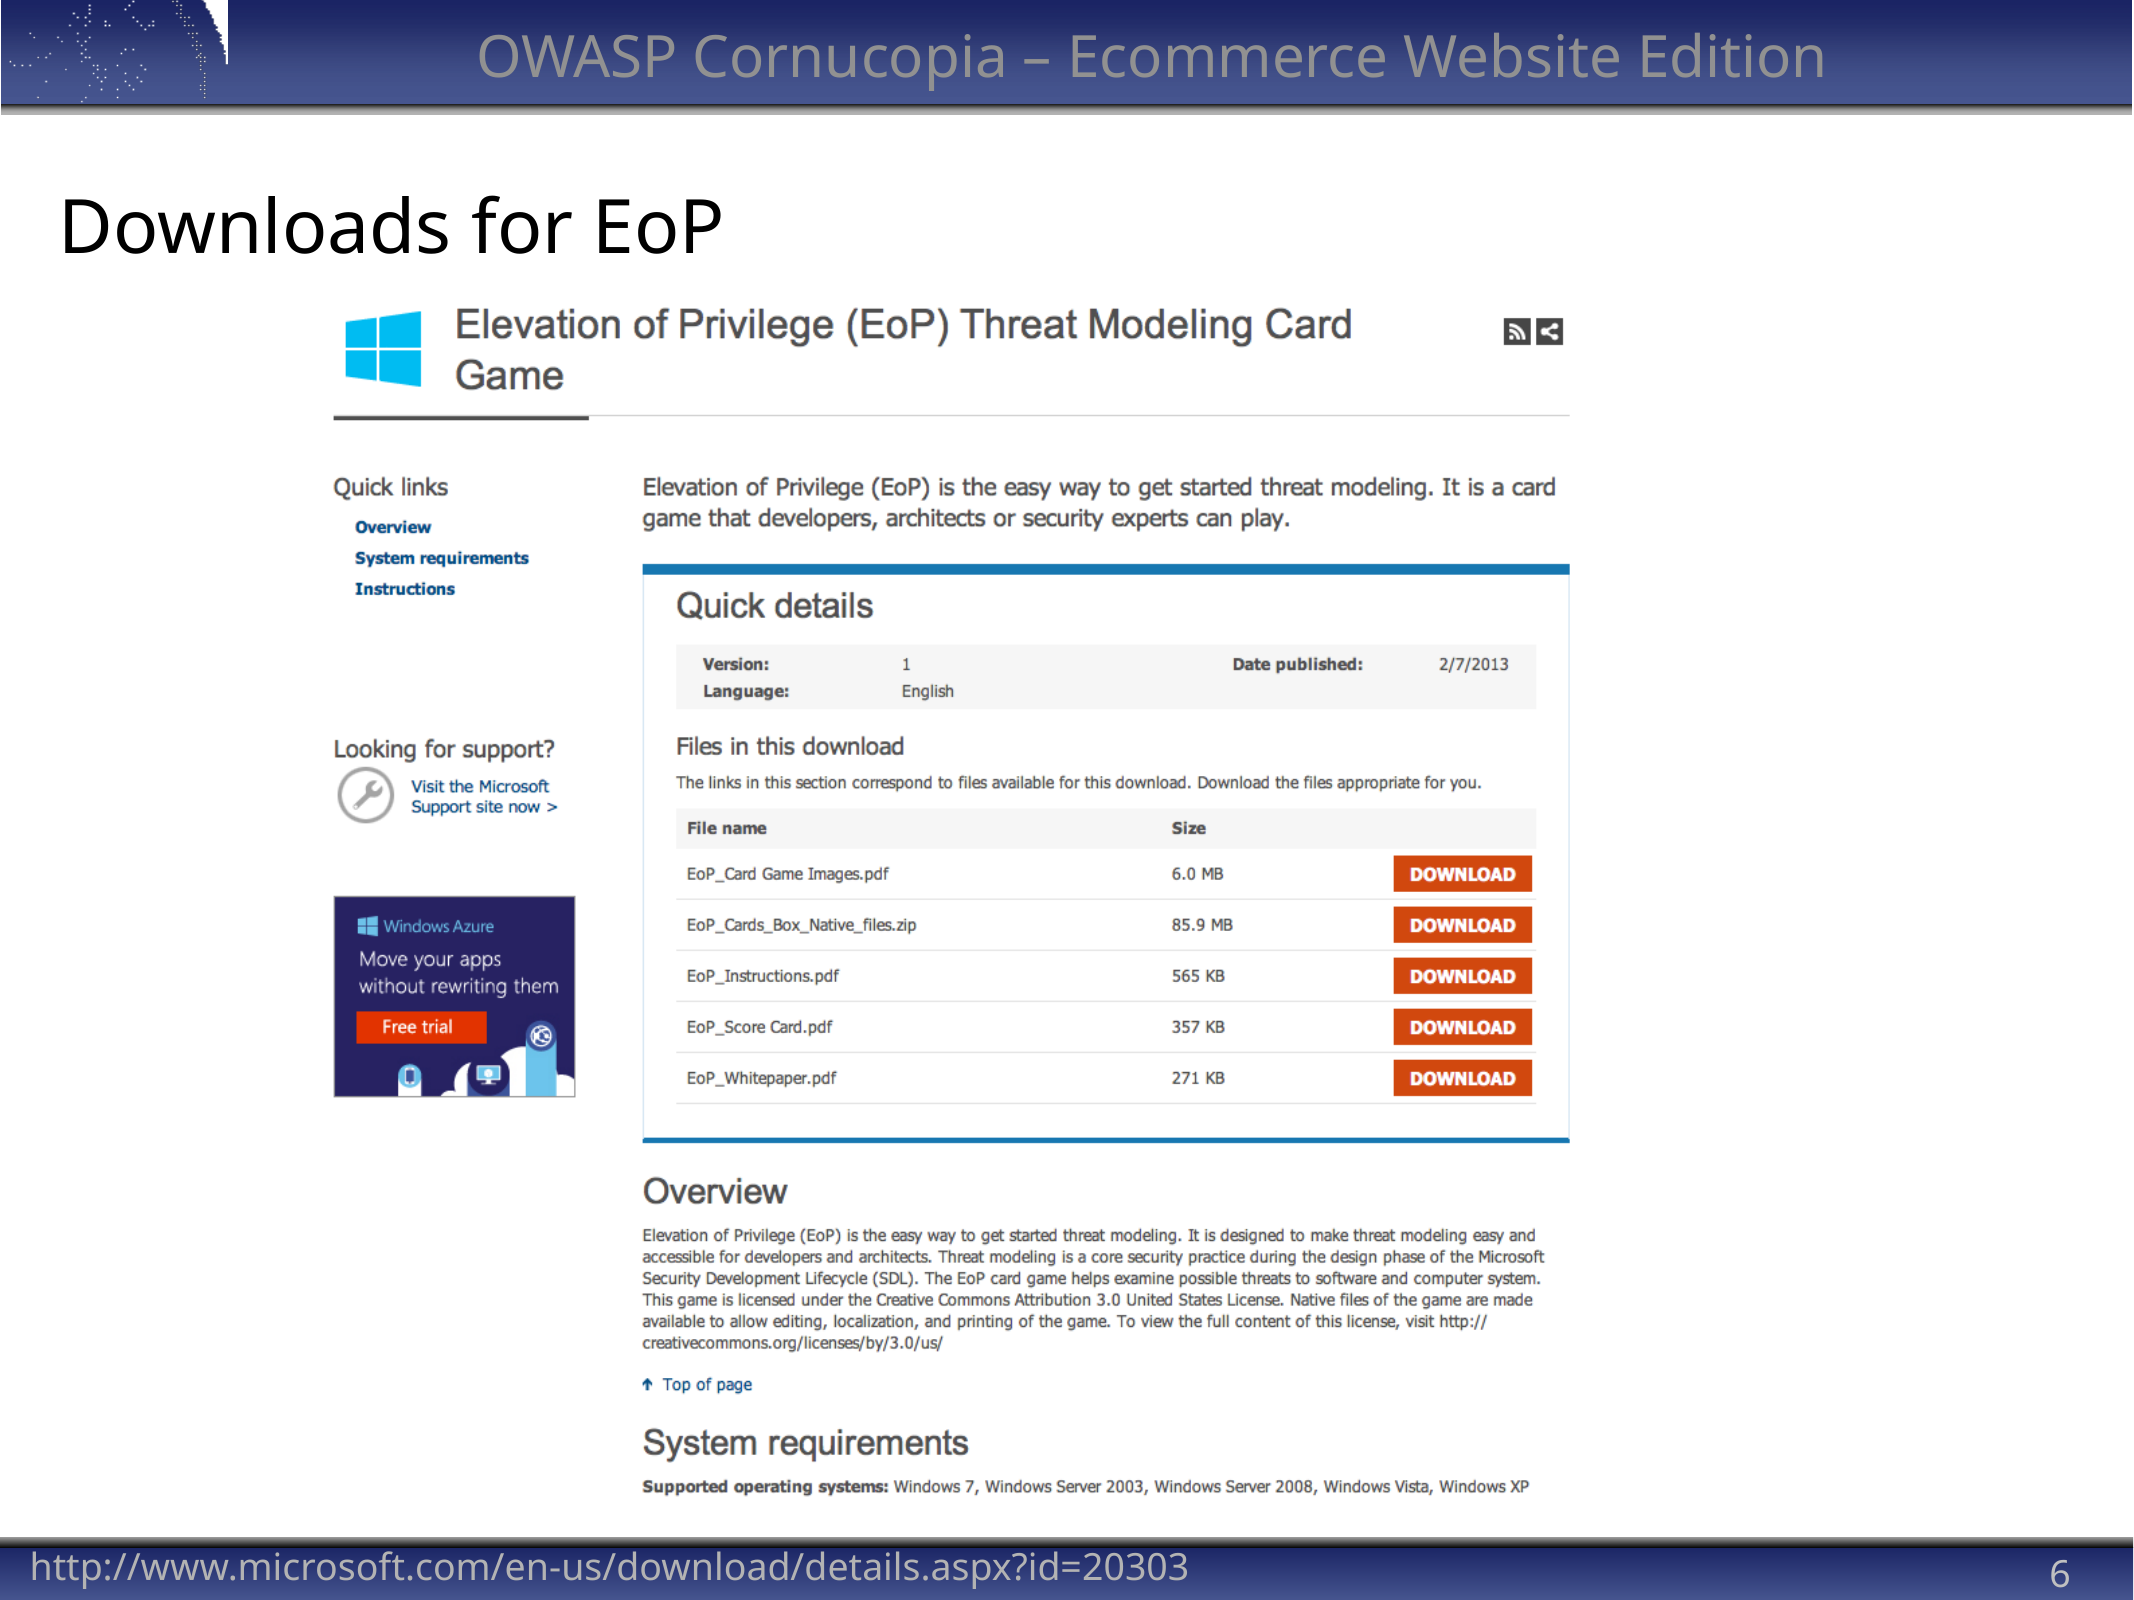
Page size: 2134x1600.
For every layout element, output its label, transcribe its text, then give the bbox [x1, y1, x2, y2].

picture [315, 282, 1625, 1506]
title Downloads for EoP [58, 124, 2126, 325]
list http://www.microsoft.com/en-us/download/details.aspx?id=20303 [29, 1540, 2038, 1600]
